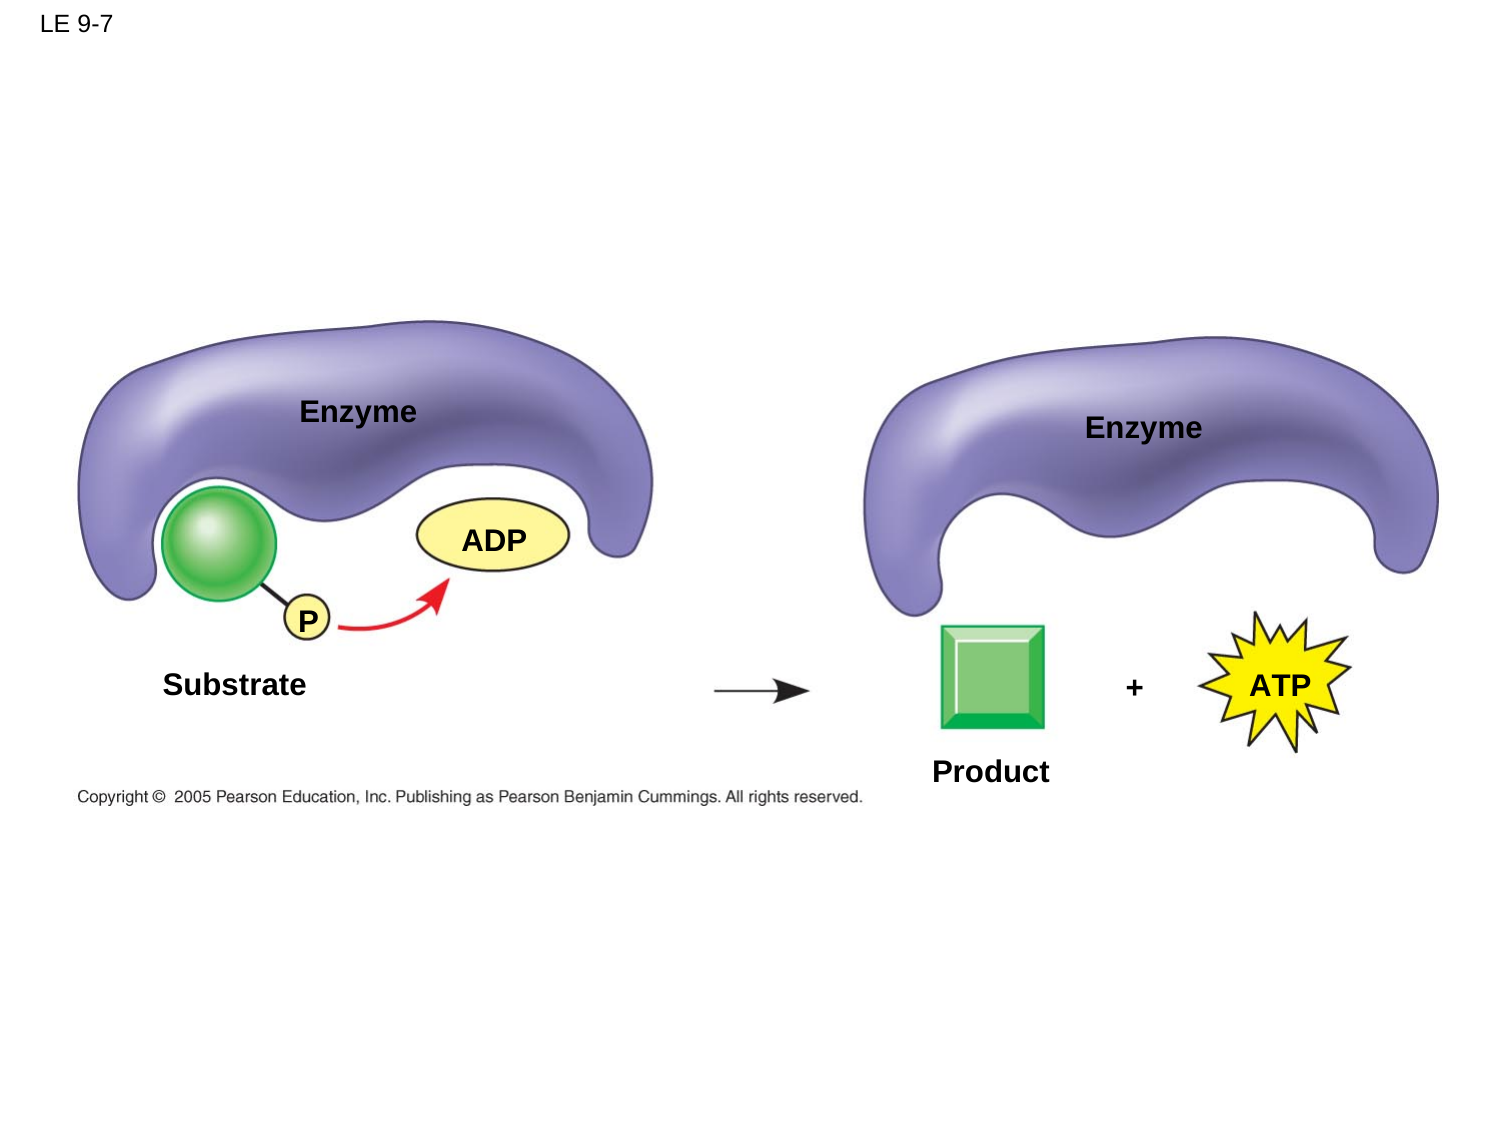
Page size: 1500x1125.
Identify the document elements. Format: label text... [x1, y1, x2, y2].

text_box Enzyme [289, 391, 428, 435]
text_box P [293, 601, 324, 637]
text_box ADP [460, 519, 528, 561]
text_box ATP [1248, 665, 1312, 706]
text_box + [1124, 666, 1146, 700]
picture [49, 309, 1450, 815]
text_box Enzyme [1074, 407, 1213, 451]
text_box Substrate [159, 664, 310, 703]
title LE 9-7 [24, 0, 351, 51]
text_box Product [922, 751, 1061, 795]
